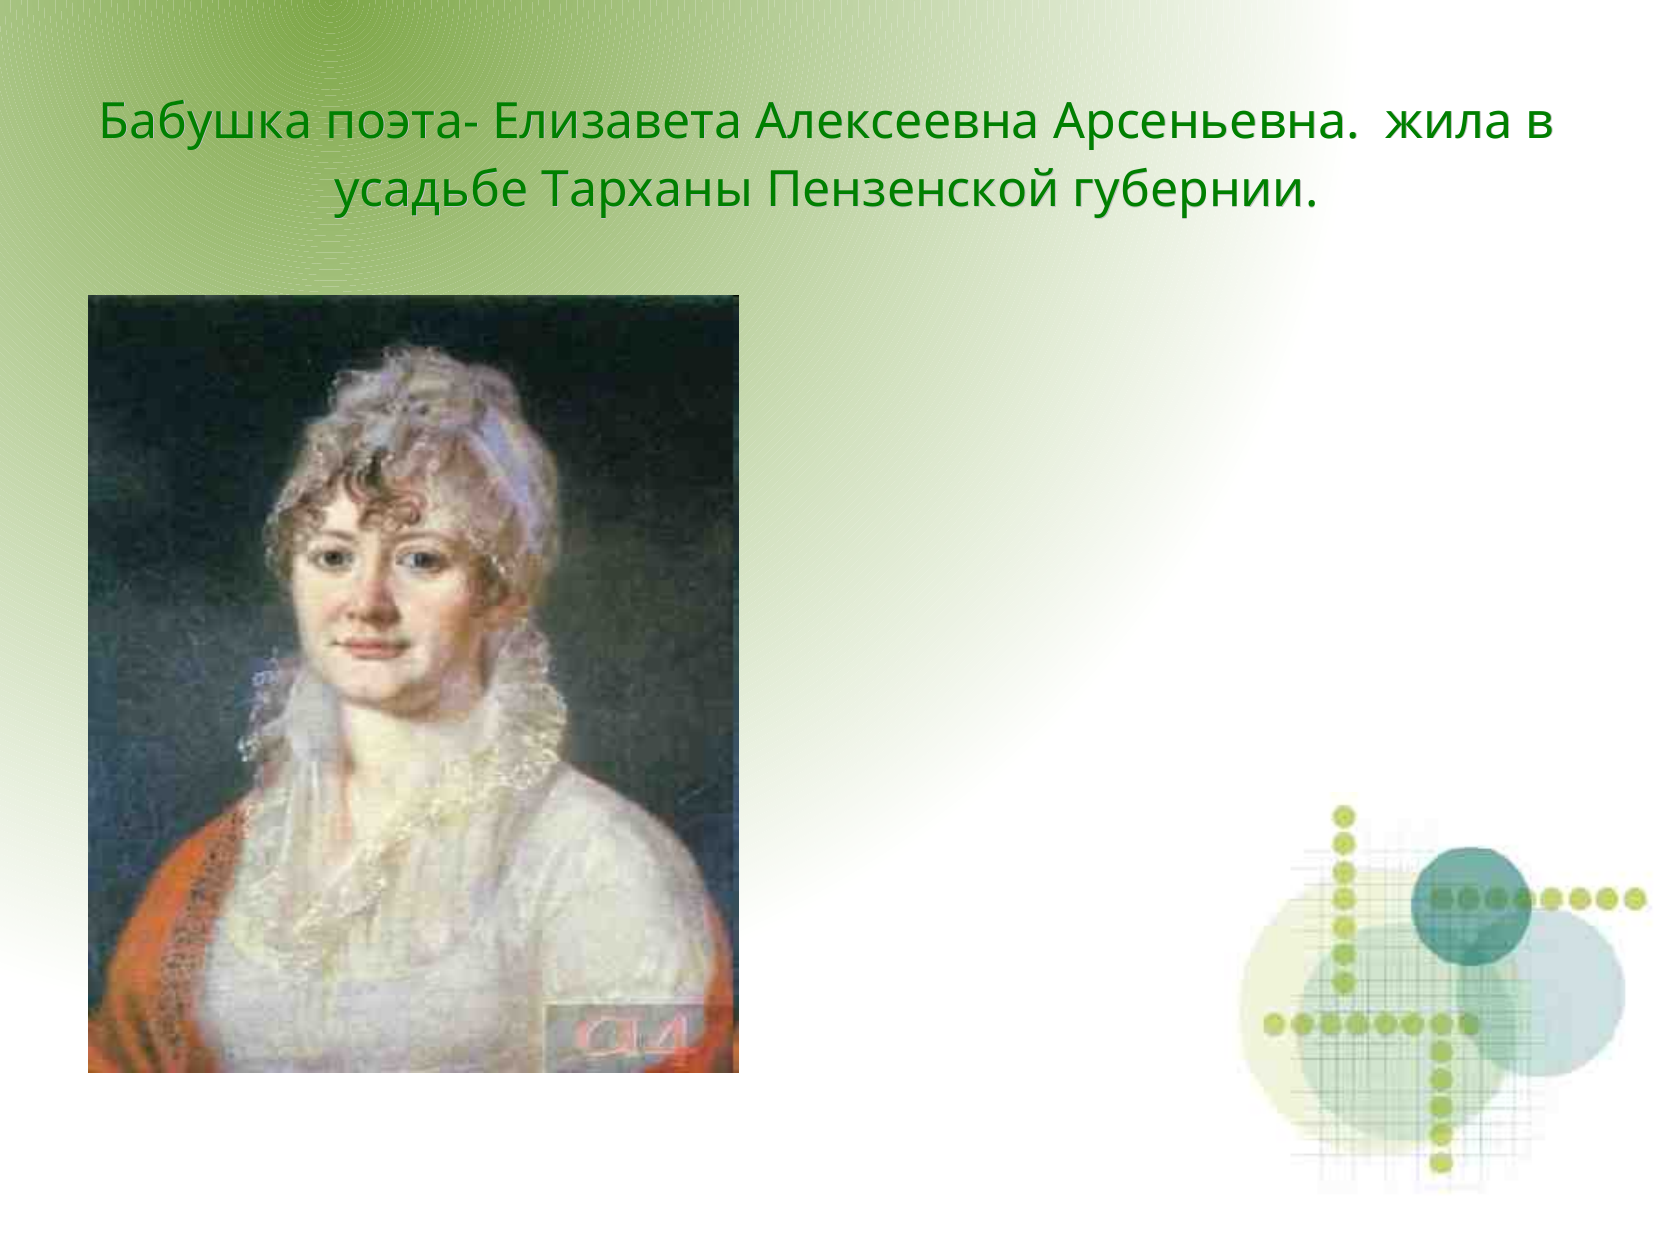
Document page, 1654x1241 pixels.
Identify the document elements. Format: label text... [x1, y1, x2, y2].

title Бабушка поэта- Елизавета Алексеевна Арсеньевна. жила в усадьбе Тарханы Пензенской губернии. [82, 49, 1571, 257]
picture [88, 295, 739, 1073]
picture [1224, 792, 1654, 1211]
